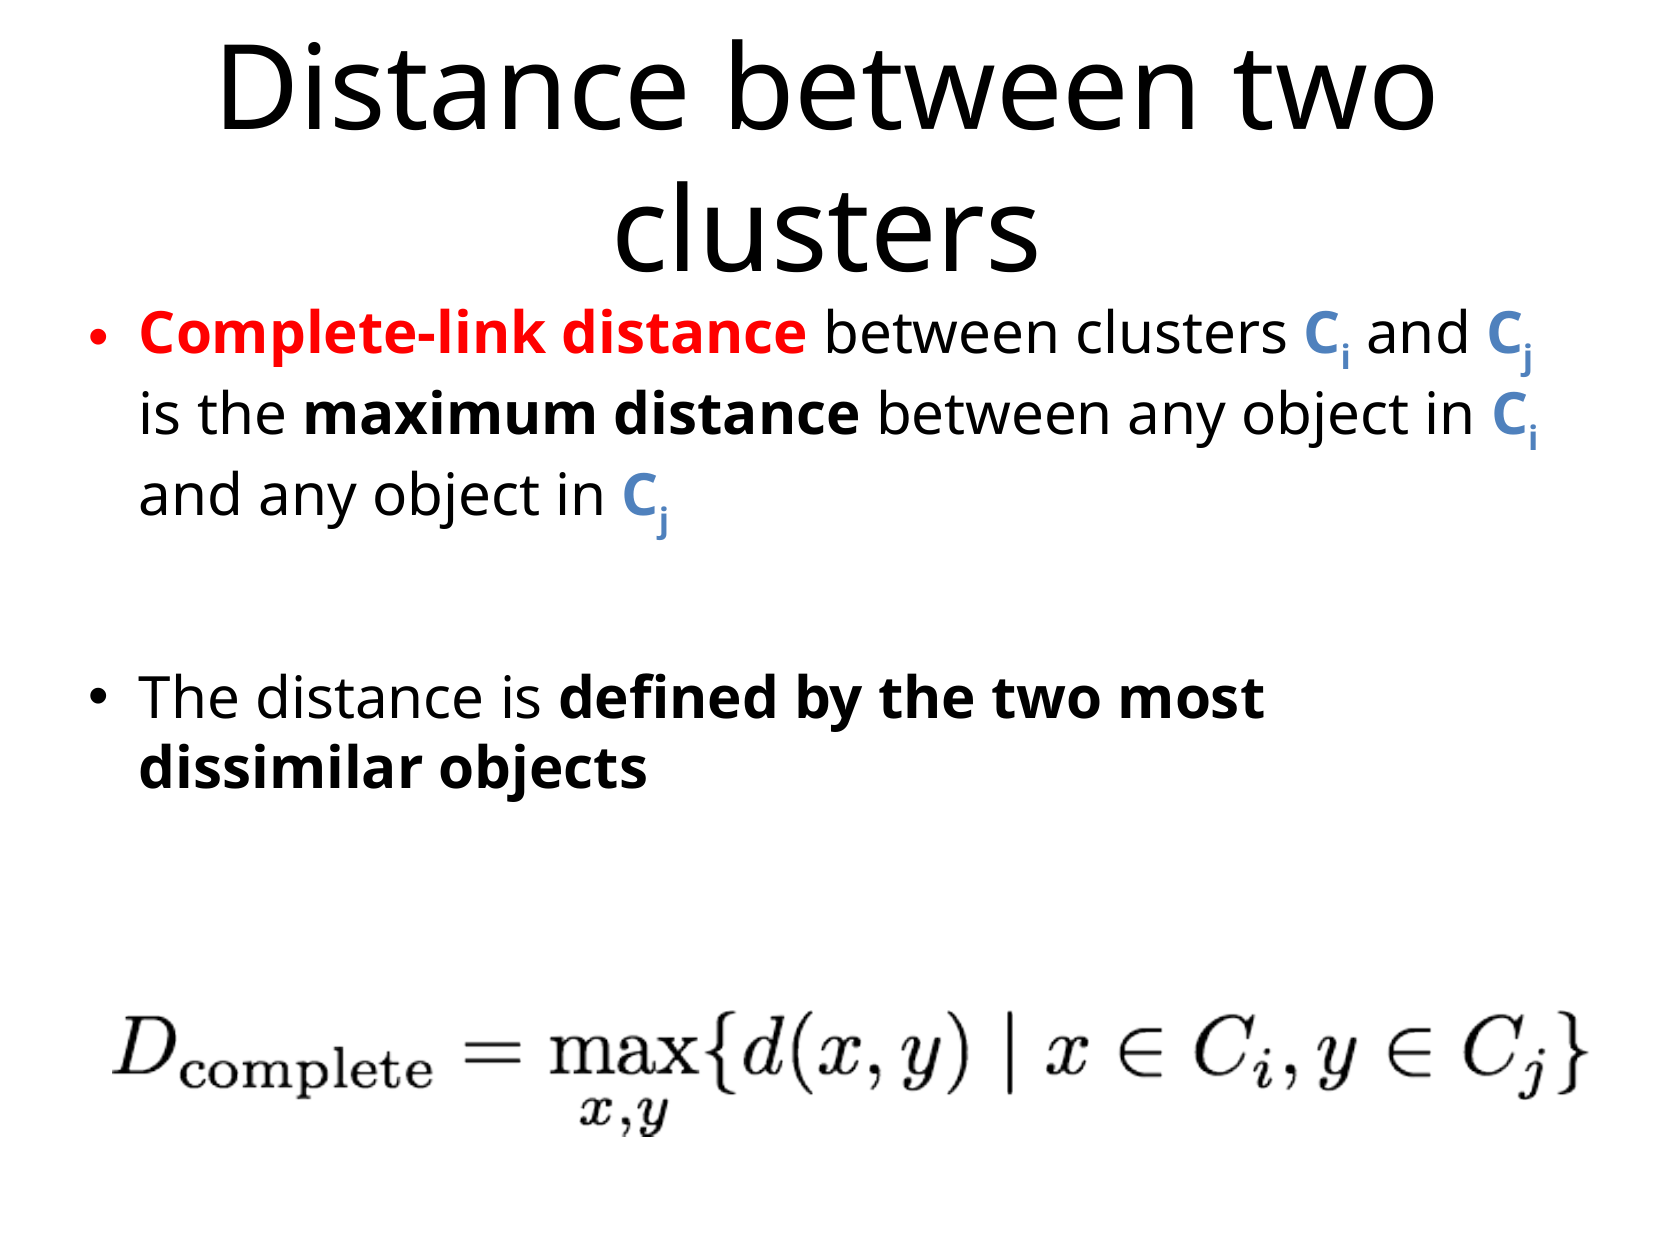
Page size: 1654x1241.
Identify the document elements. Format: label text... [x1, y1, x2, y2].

picture [112, 1010, 1592, 1137]
list Complete-link distance between clusters Ci and Cj is the maximum distance between any object in Ci and any object in Cj The distance is defined by the two most dissimilar objects [82, 289, 1571, 1241]
title Distance between two clusters [82, 16, 1571, 289]
